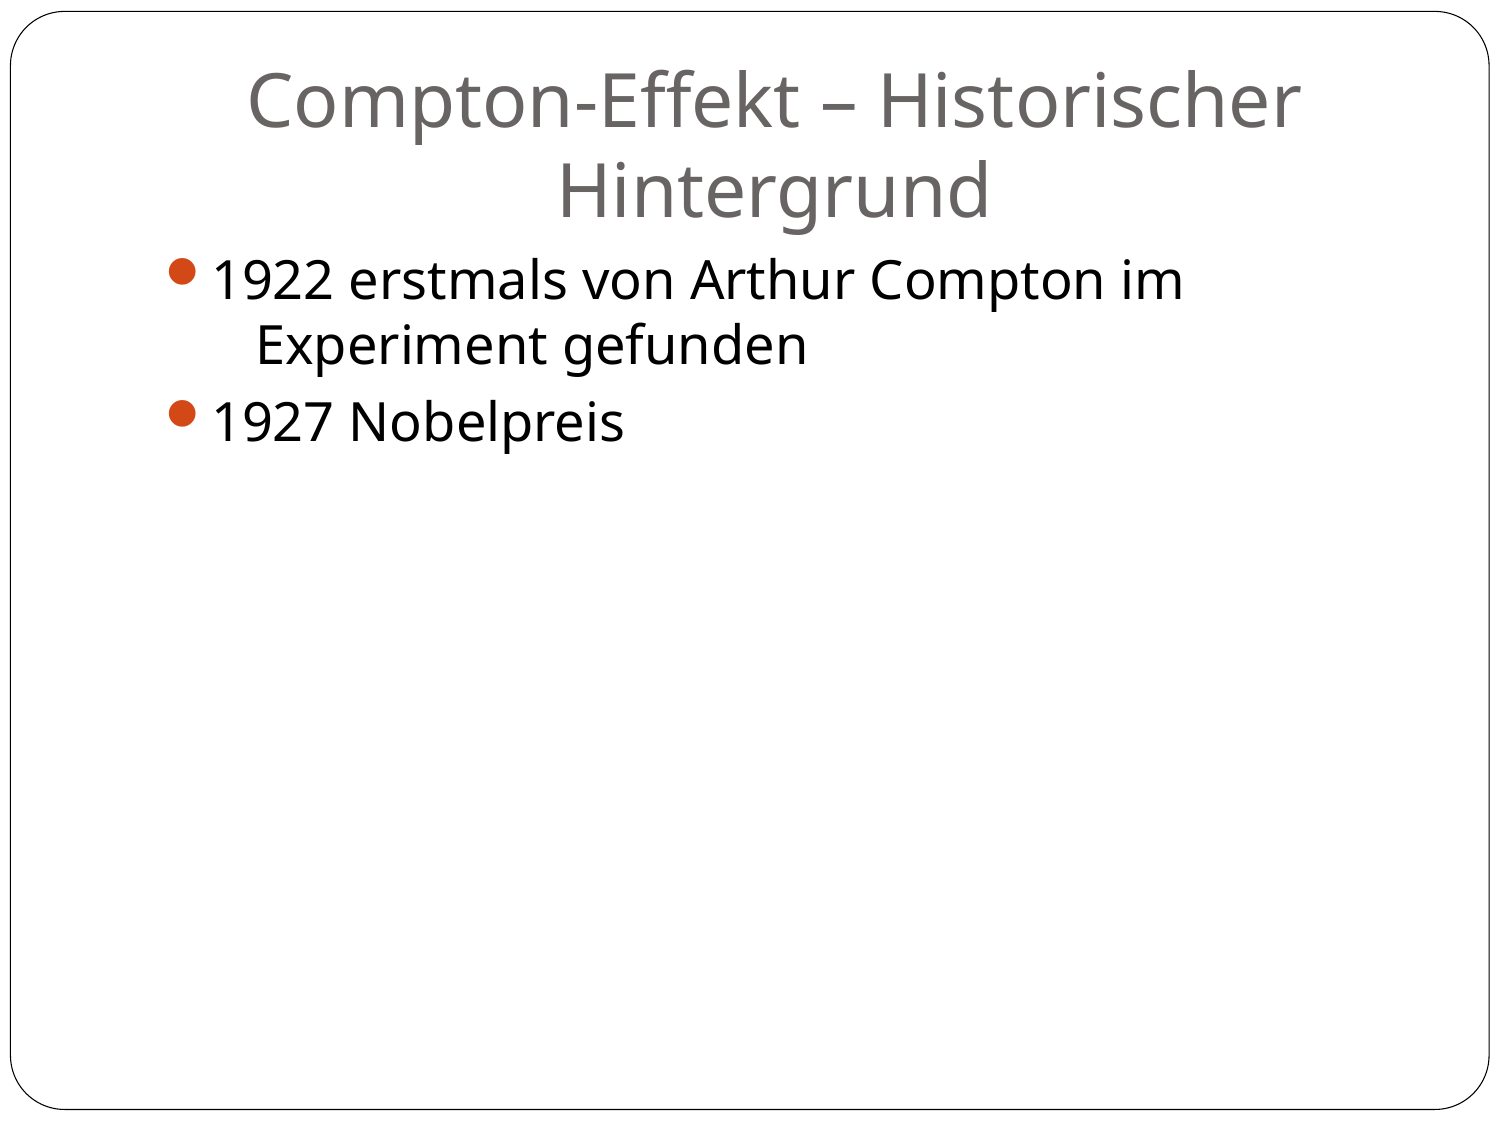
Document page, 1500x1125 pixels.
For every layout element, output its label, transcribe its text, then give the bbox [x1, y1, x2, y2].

list 1922 erstmals von Arthur Compton im Experiment gefunden 1927 Nobelpreis [150, 237, 1426, 988]
title Compton-Effekt – Historischer Hintergrund [123, 45, 1426, 220]
